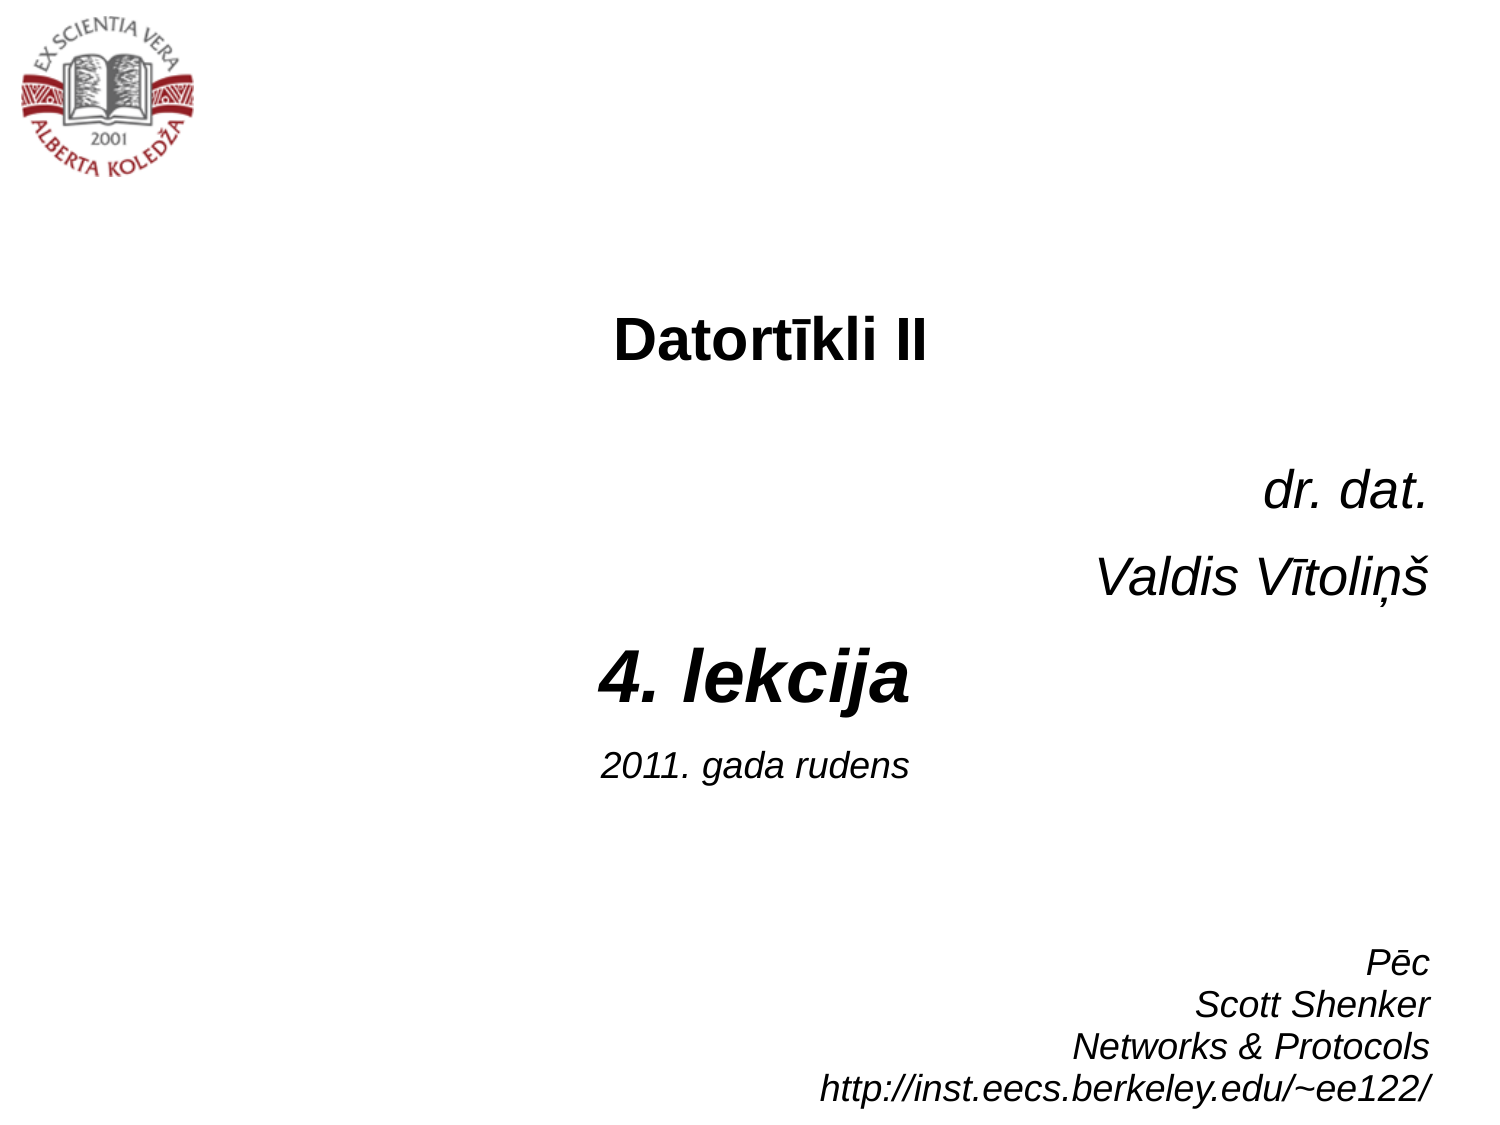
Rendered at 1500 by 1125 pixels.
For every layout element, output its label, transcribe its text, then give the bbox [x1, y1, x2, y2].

list dr. dat. Valdis Vītoliņš 4. lekcija 2011. gada rudens Pēc Scott Shenker Networks & Protocols http://inst.eecs.berkeley.edu/~ee122/ [80, 372, 1431, 1115]
picture [21, 16, 194, 177]
title Datortīkli II [187, 283, 1356, 372]
